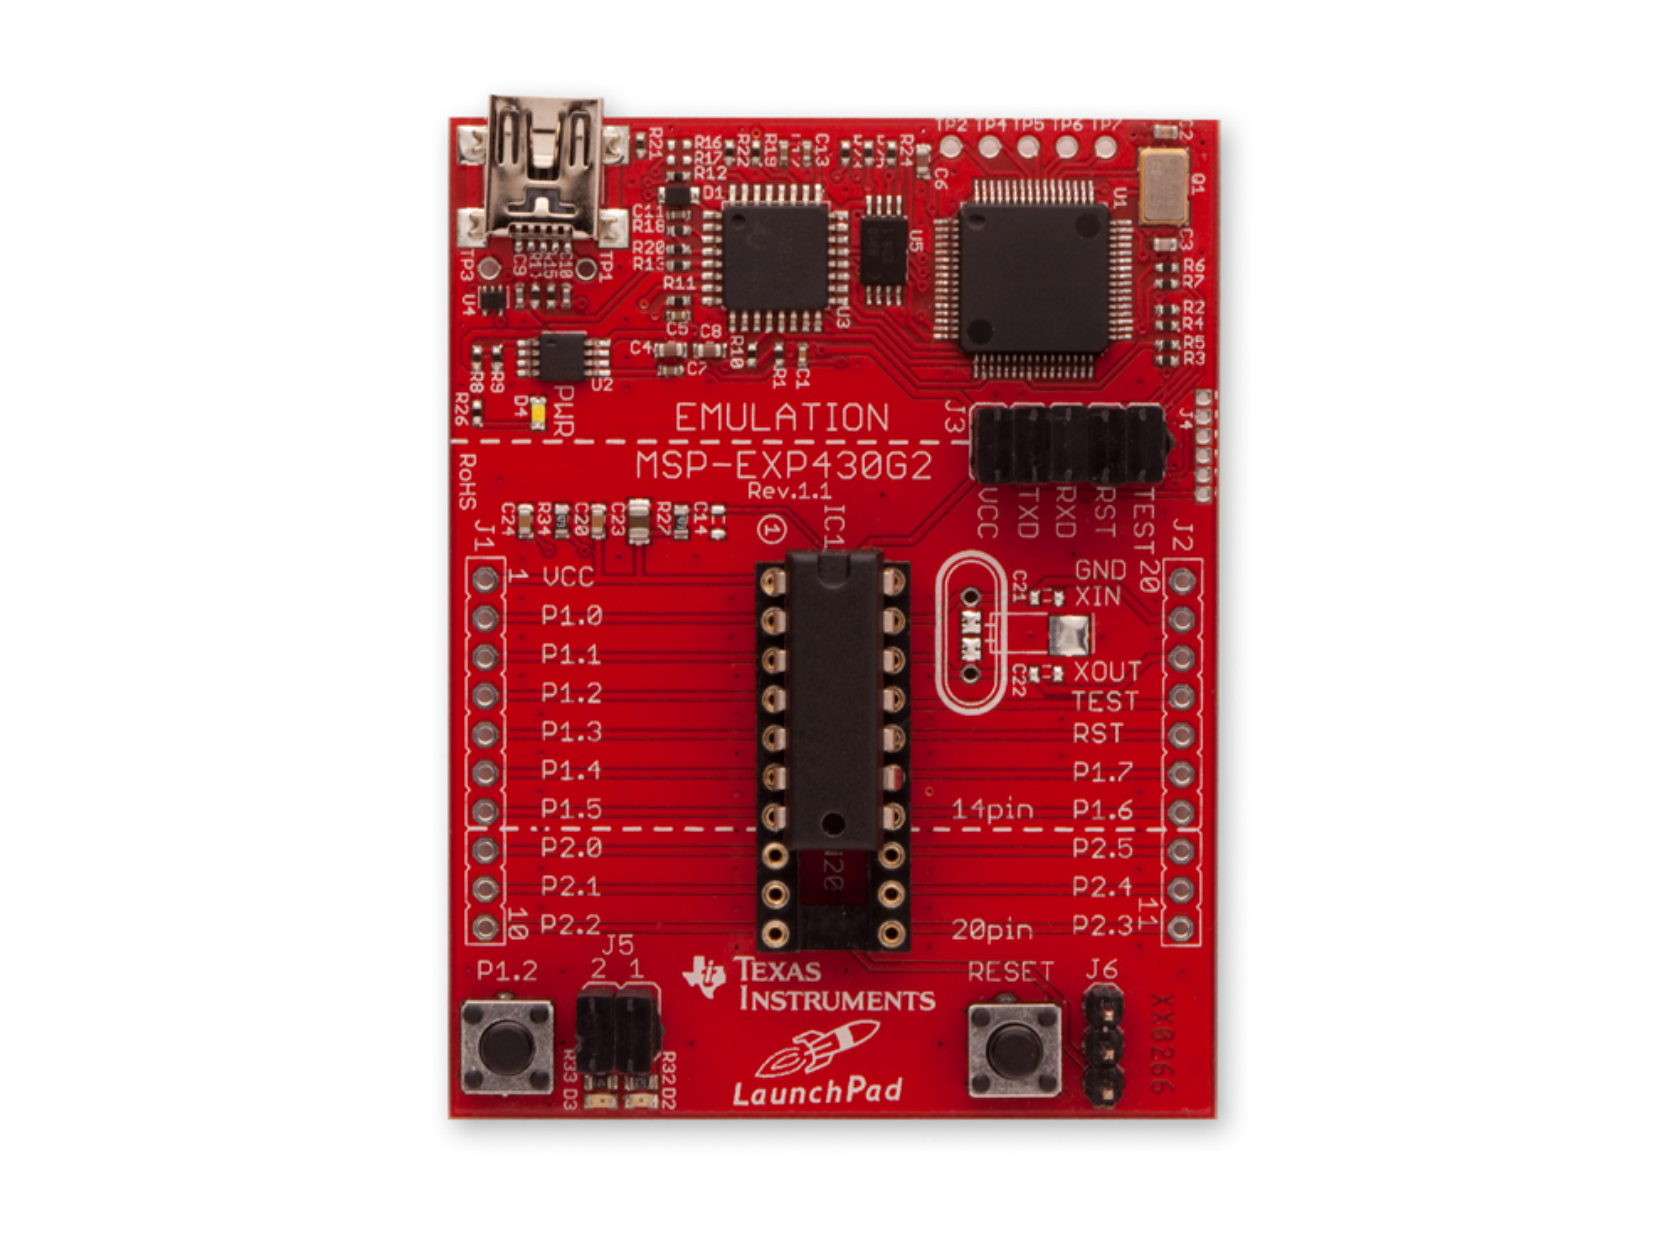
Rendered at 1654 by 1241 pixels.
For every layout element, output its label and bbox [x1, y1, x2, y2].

picture [236, 0, 1447, 1241]
